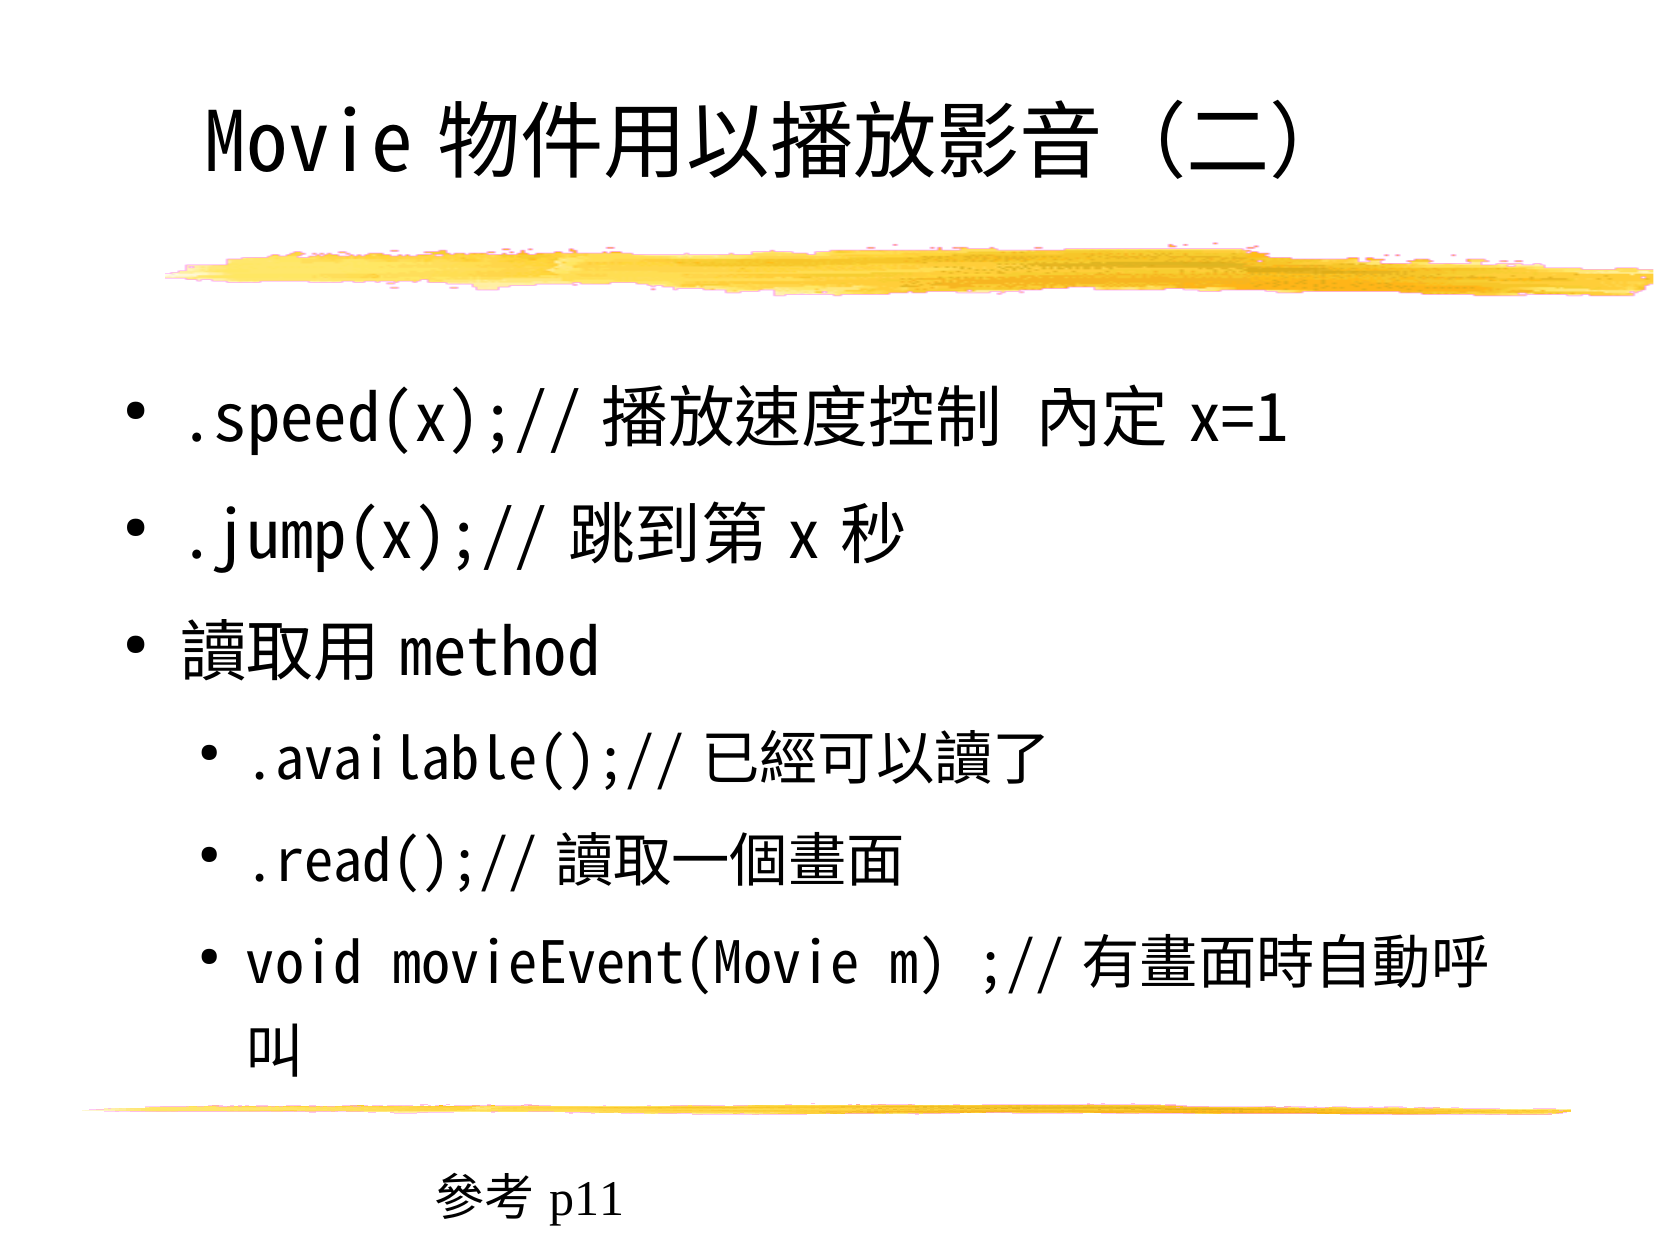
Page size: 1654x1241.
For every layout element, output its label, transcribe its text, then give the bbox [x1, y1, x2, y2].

picture [165, 237, 1654, 308]
list .speed(x);//播放速度控制 內定x=1 .jump(x);//跳到第x秒 讀取用method .available();//已經可以讀了 .read();//讀取一個畫面 void movieEvent(Movie m) ;//有畫面時自動呼叫 [124, 358, 1530, 1103]
picture [82, 1102, 1571, 1117]
title Movie物件用以播放影音（二） [76, 28, 1482, 235]
text_box 參考p11 [434, 1152, 623, 1227]
